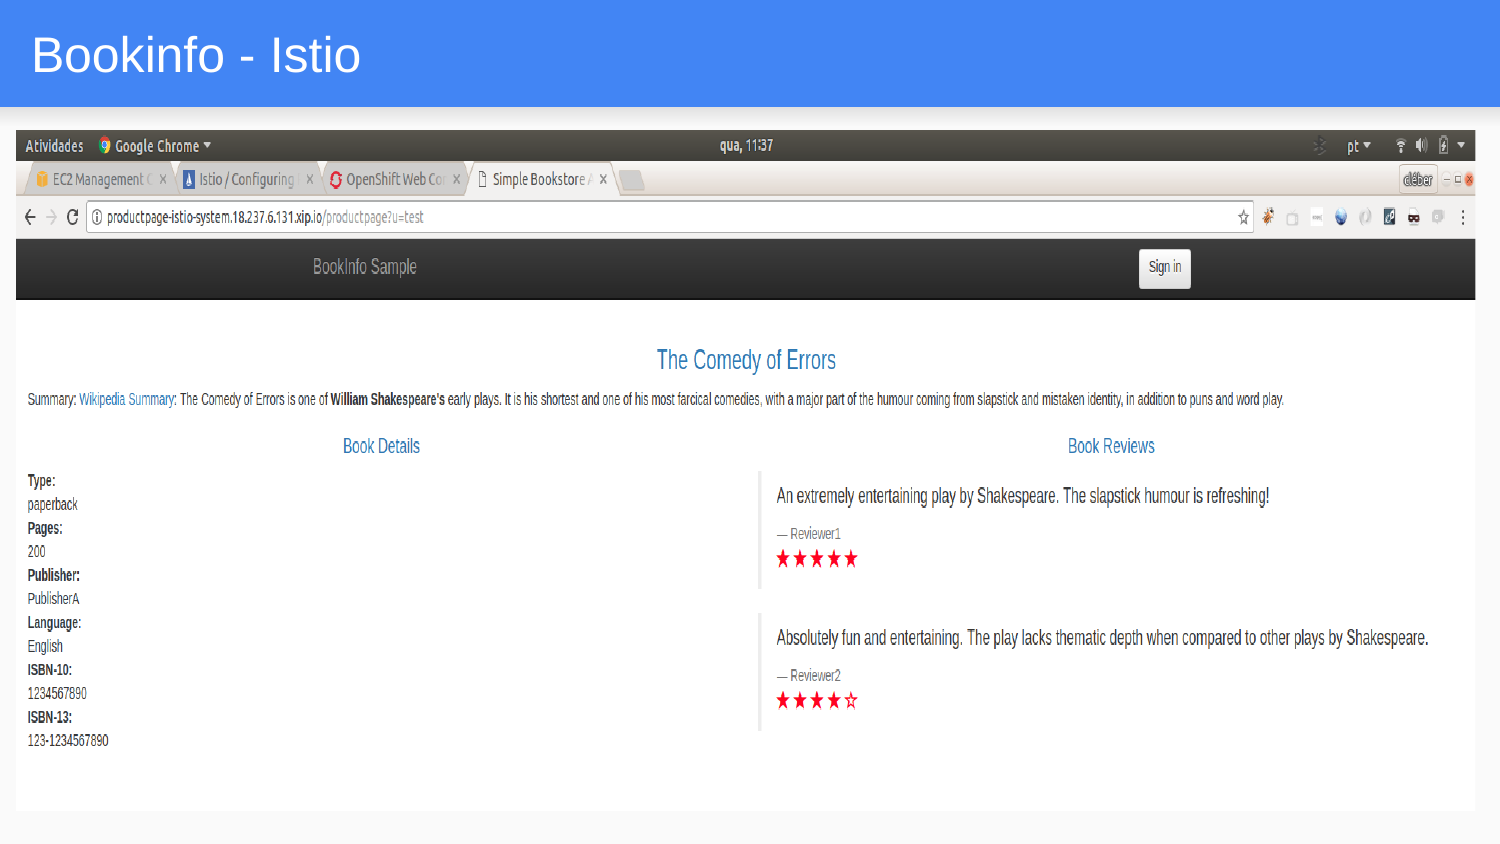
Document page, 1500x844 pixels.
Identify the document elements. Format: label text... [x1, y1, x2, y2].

picture [16, 130, 1476, 811]
title Bookinfo - Istio [16, 2, 1464, 102]
